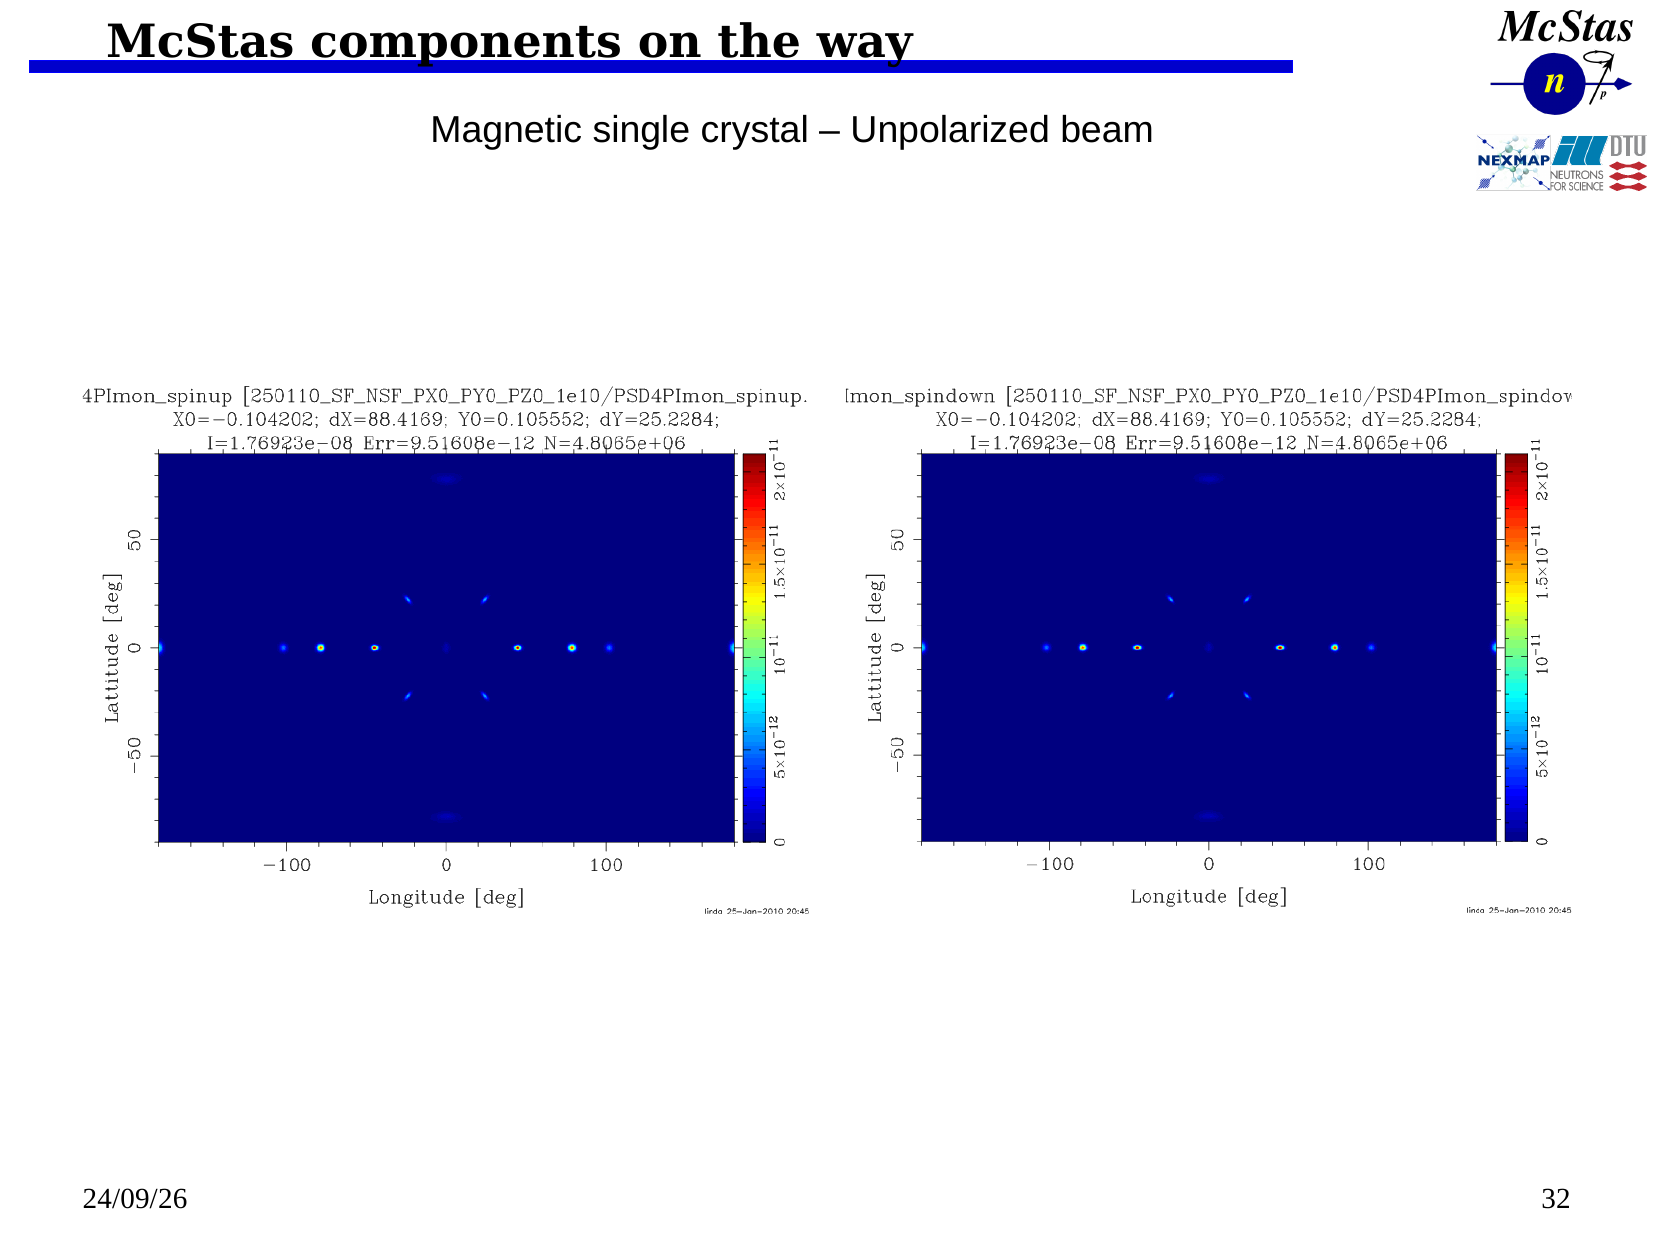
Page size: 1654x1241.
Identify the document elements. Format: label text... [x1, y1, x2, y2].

text_box Magnetic single crystal – Unpolarized beam [415, 100, 1255, 200]
picture [82, 290, 809, 1010]
picture [1476, 10, 1647, 191]
picture [845, 290, 1572, 1010]
title McStas components on the way [106, 11, 1489, 71]
